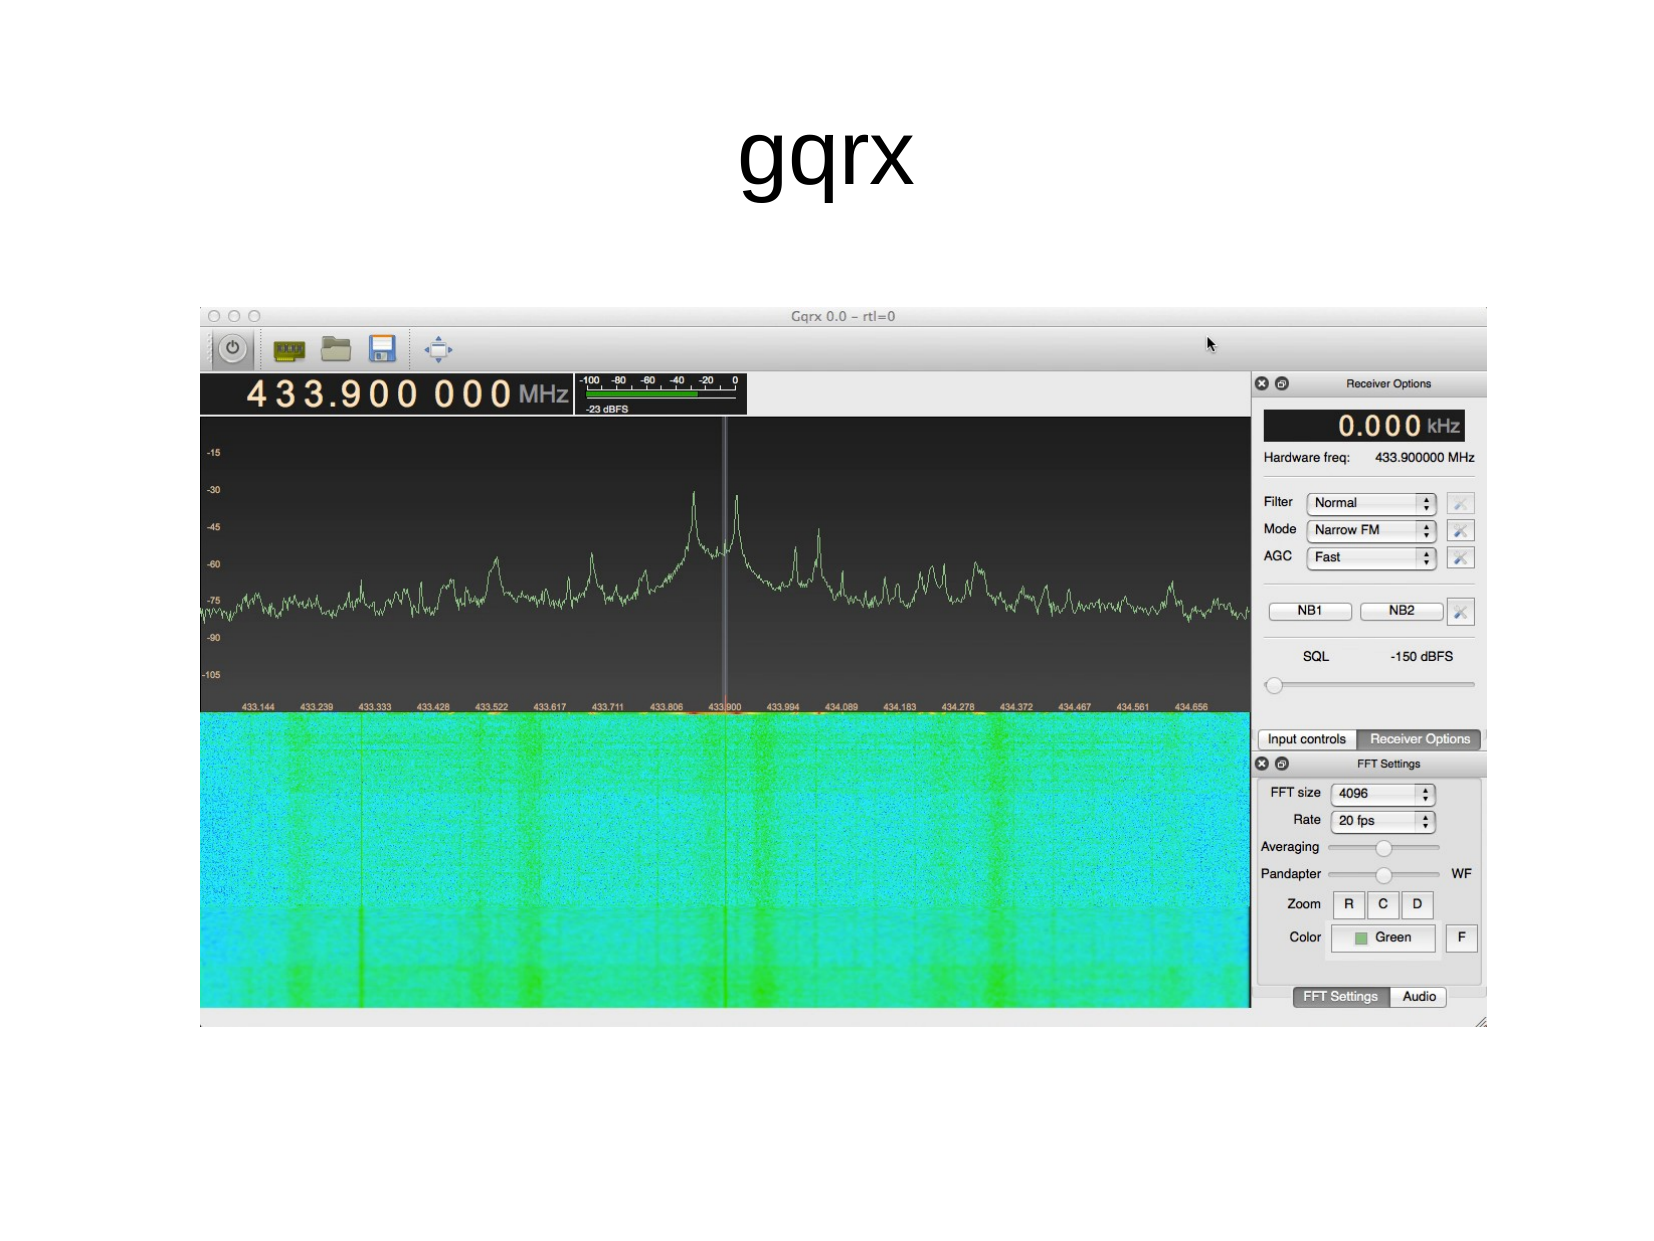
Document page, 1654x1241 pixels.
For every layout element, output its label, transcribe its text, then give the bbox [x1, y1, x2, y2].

picture [200, 307, 1487, 1027]
title gqrx [82, 49, 1571, 257]
